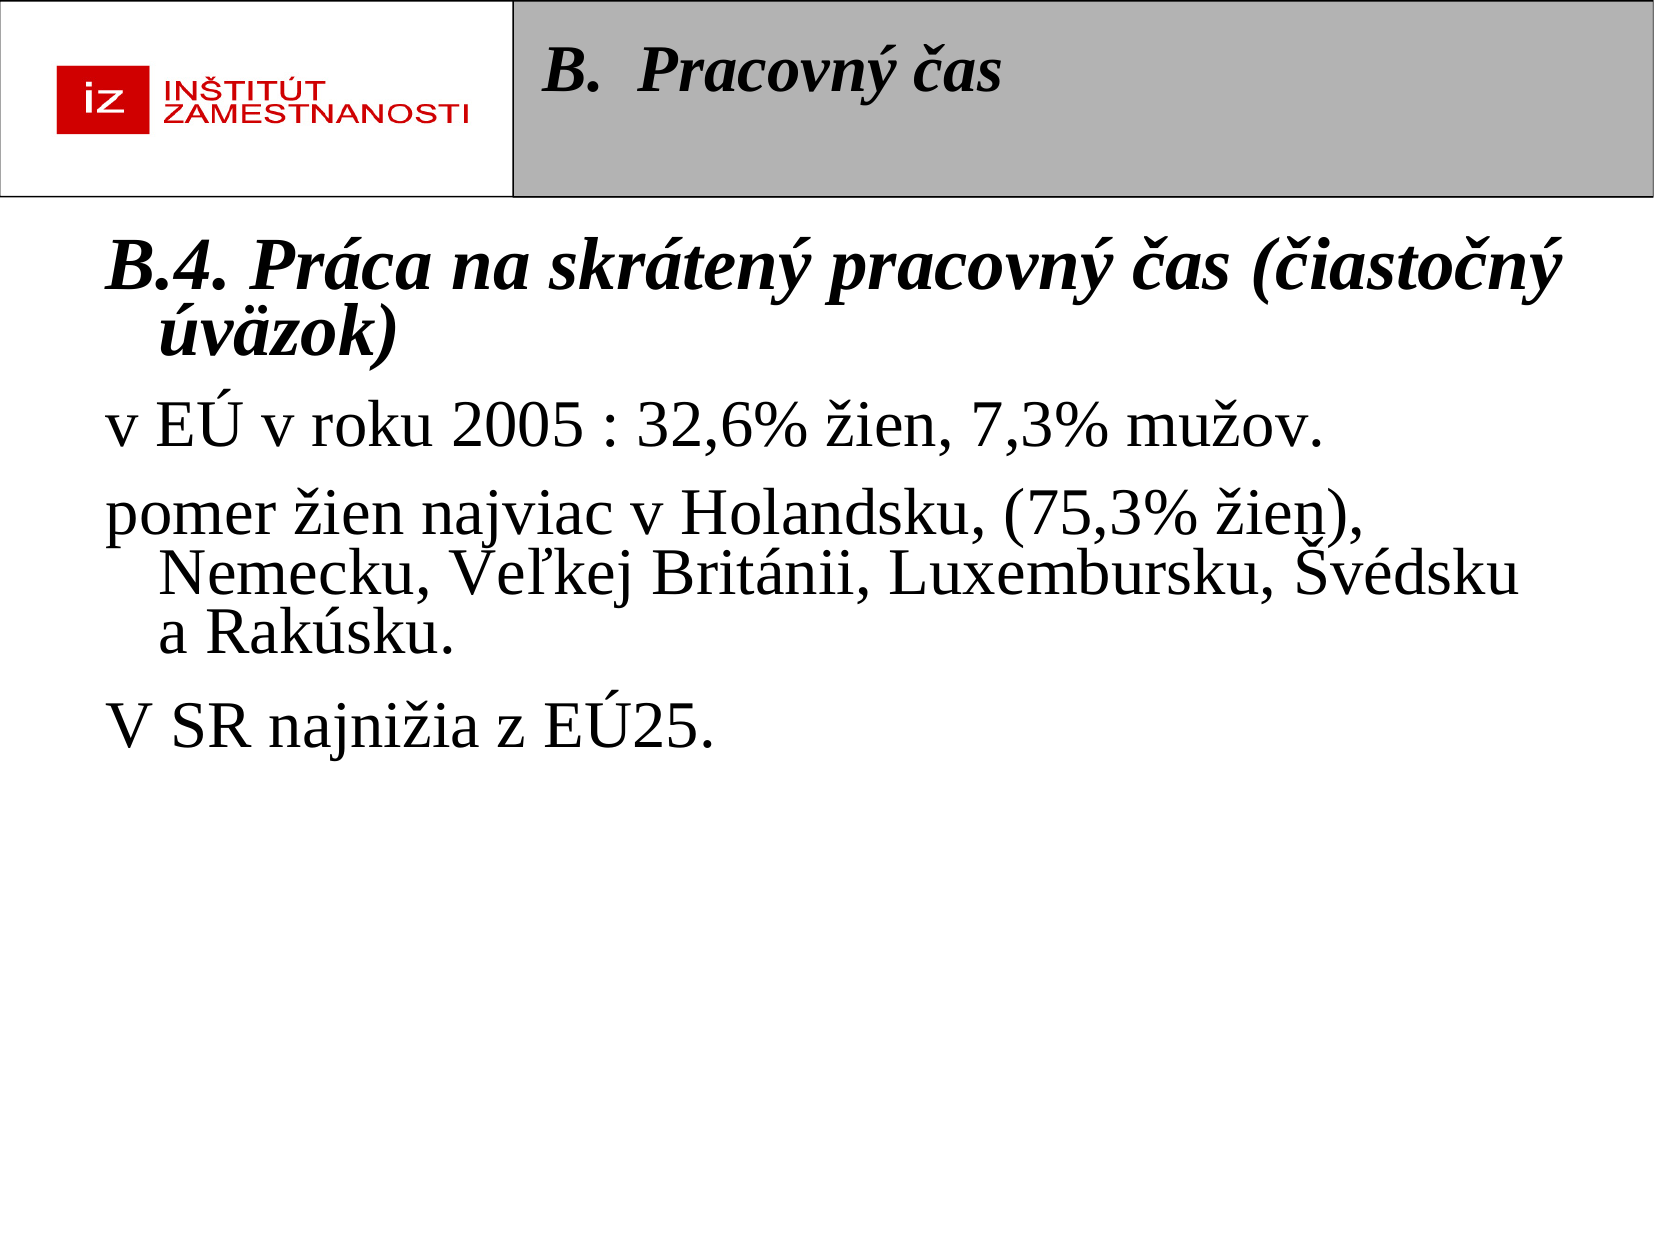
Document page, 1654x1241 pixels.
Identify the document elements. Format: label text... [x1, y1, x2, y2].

picture [5, 6, 513, 190]
text_box B. Pracovný čas [525, 43, 1034, 119]
text_box [0, 0, 1654, 197]
list B.4. Práca na skrátený pracovný čas (čiastočný úväzok) v EÚ v roku 2005 : 32,6% žien, 7,3% mužov. pomer žien najviac v Holandsku, (75,3% žien), Nemecku, Veľkej Británii, Luxembursku, Švédsku a Rakúsku. V SR najnižia z EÚ25. [88, 236, 1625, 1097]
